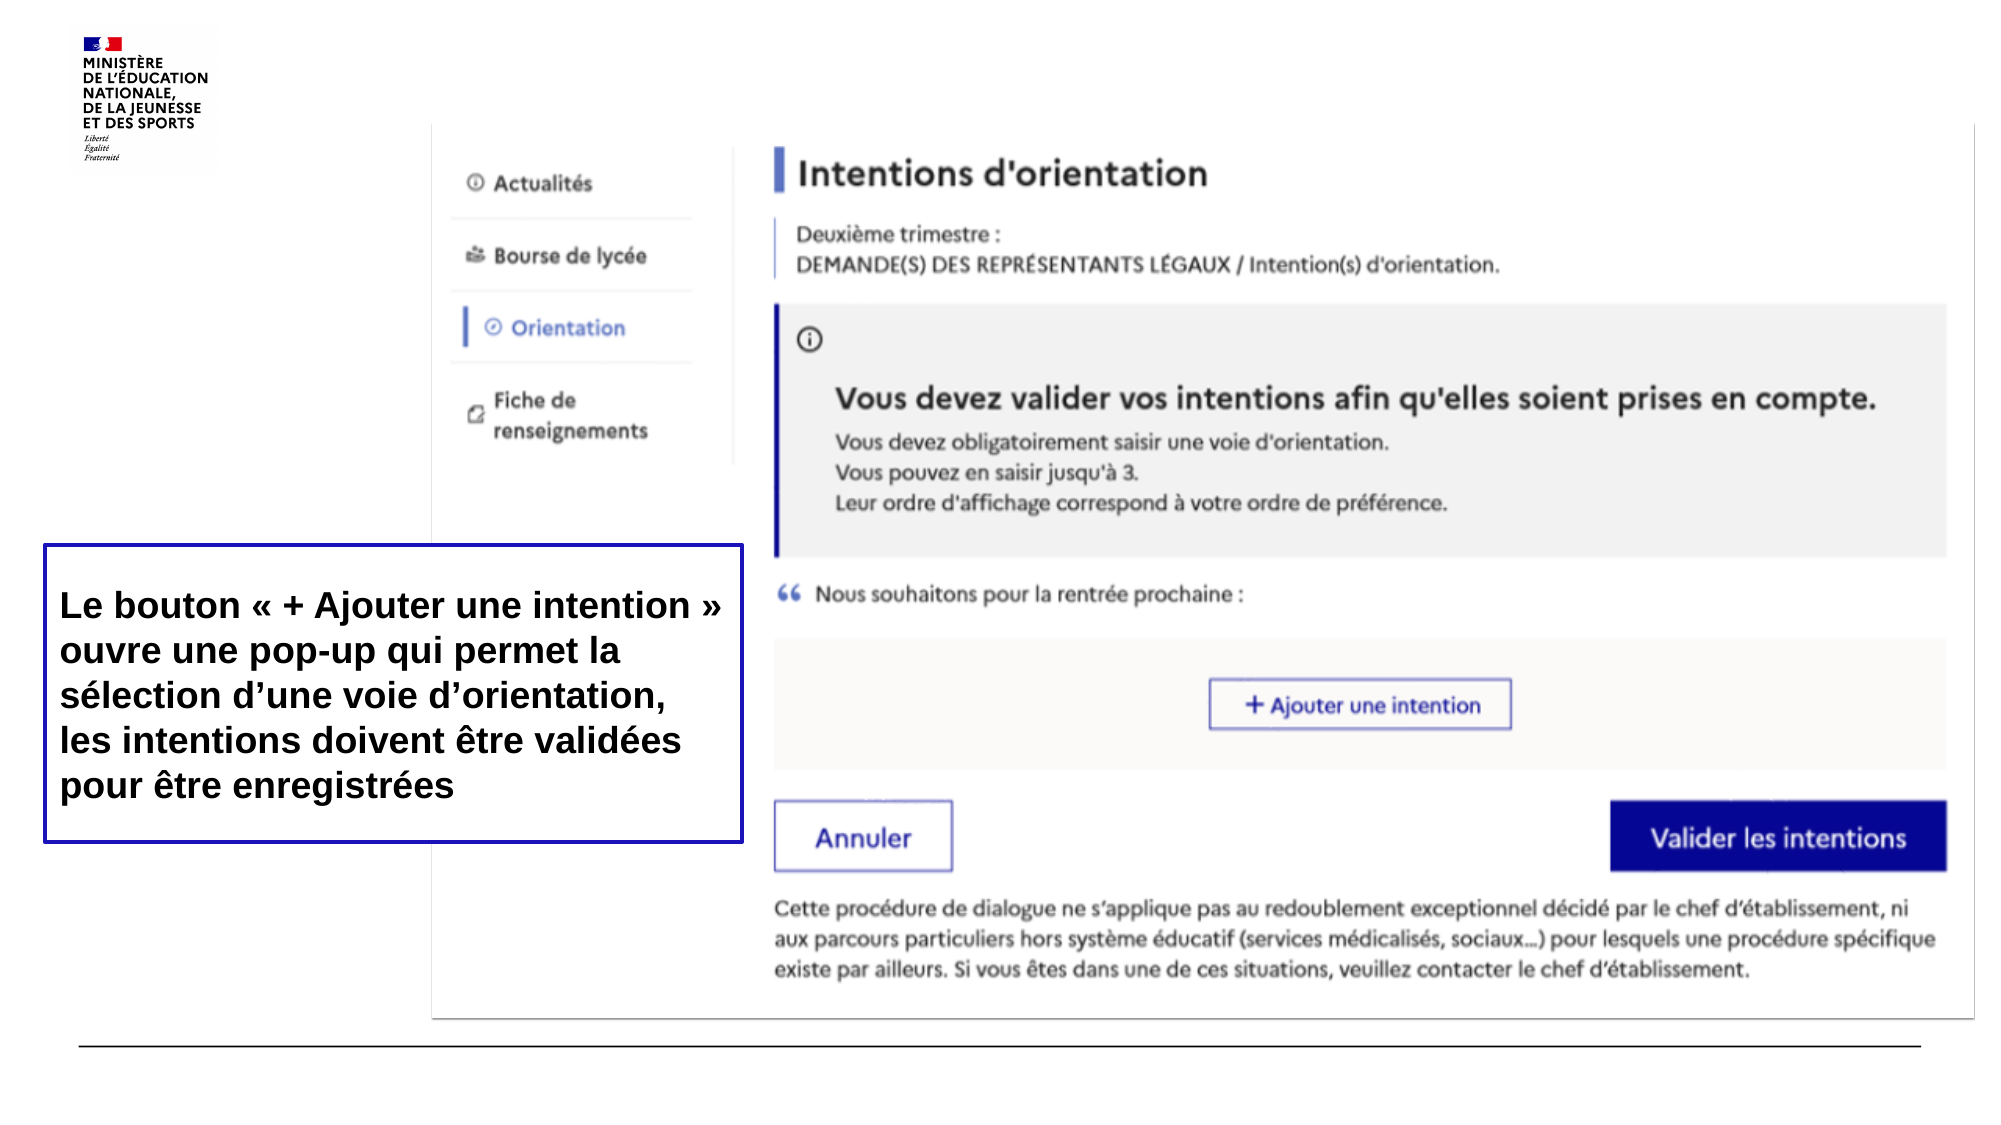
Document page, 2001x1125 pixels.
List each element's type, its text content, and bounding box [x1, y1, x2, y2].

picture [446, 134, 1960, 1004]
text_box Le bouton « + Ajouter une intention » ouvre une pop-up qui permet la sélection d’une voie d’orientation, les intentions doivent être validées pour être enregistrées [44, 544, 742, 843]
picture [70, 23, 221, 174]
